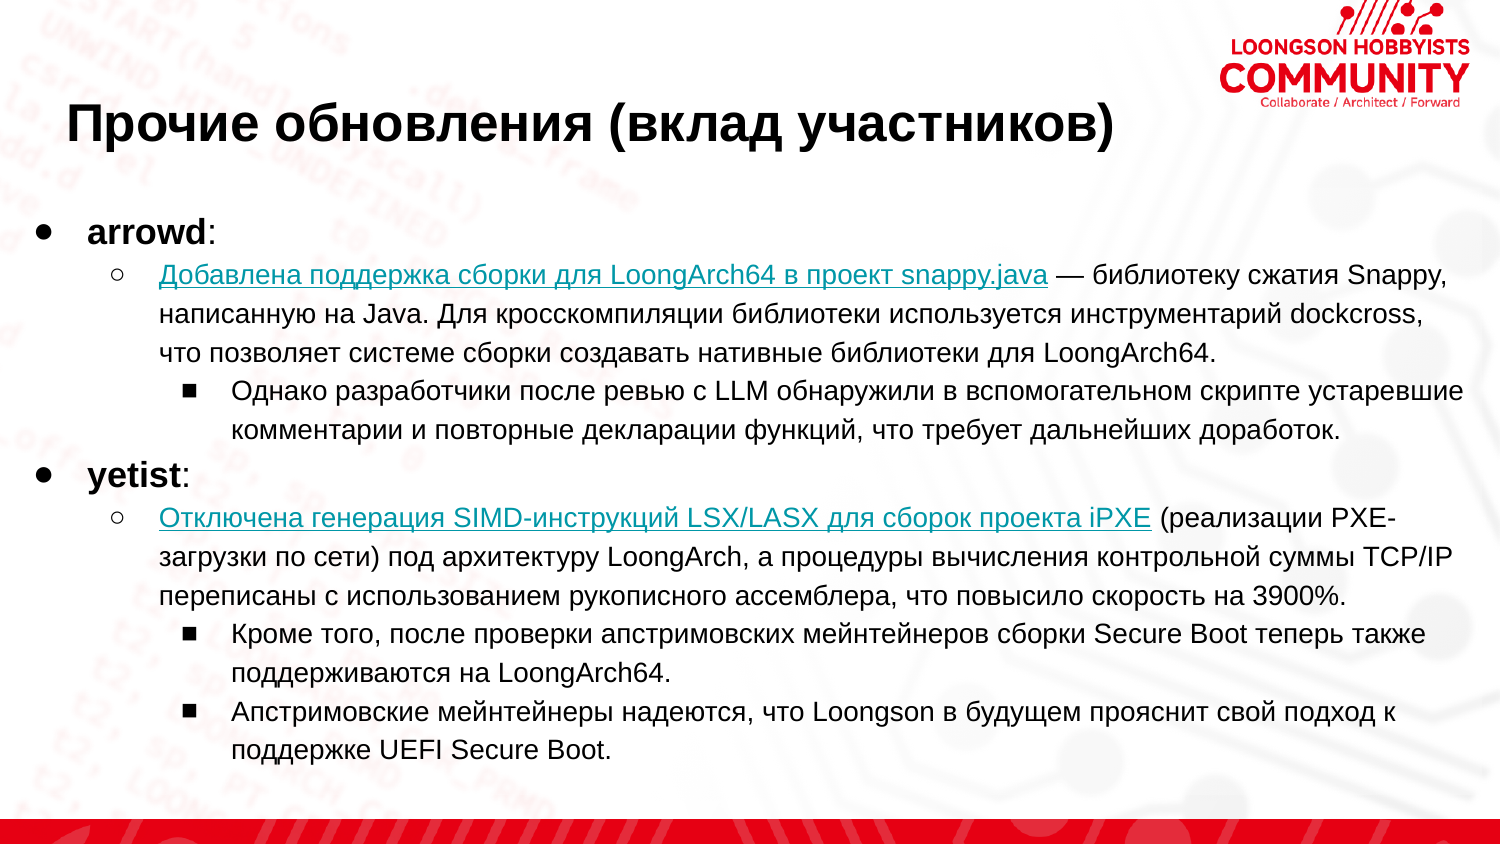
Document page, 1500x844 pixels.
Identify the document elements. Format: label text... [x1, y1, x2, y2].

picture [0, 0, 1500, 844]
list arrowd: Добавлена поддержка сборки для LoongArch64 в проект snappy.java — библиотеку сжатия Snappy, написанную на Java. Для кросскомпиляции библиотеки используется инструментарий dockcross, что позволяет системе сборки создавать нативные библиотеки для LoongArch64. Однако разработчики после ревью с LLM обнаружили в вспомогательном скрипте устаревшие комментарии и повторные декларации функций, что требует дальнейших доработок. yetist: Отключена генерация SIMD-инструкций LSX/LASX для сборок проекта iPXE (реализации PXE-загрузки по сети) под архитектуру LoongArch, а процедуры вычисления контрольной суммы TCP/IP переписаны с использованием рукописного ассемблера, что повысило скорость на 3900%. Кроме того, после проверки апстримовских мейнтейнеров сборки Secure Boot теперь также поддерживаются на LoongArch64. Апстримовские мейнтейнеры надеются, что Loongson в будущем прояснит свой подход к поддержке UEFI Secure Boot. [0, 187, 1483, 796]
title Прочие обновления (вклад участников) [51, 72, 1449, 167]
